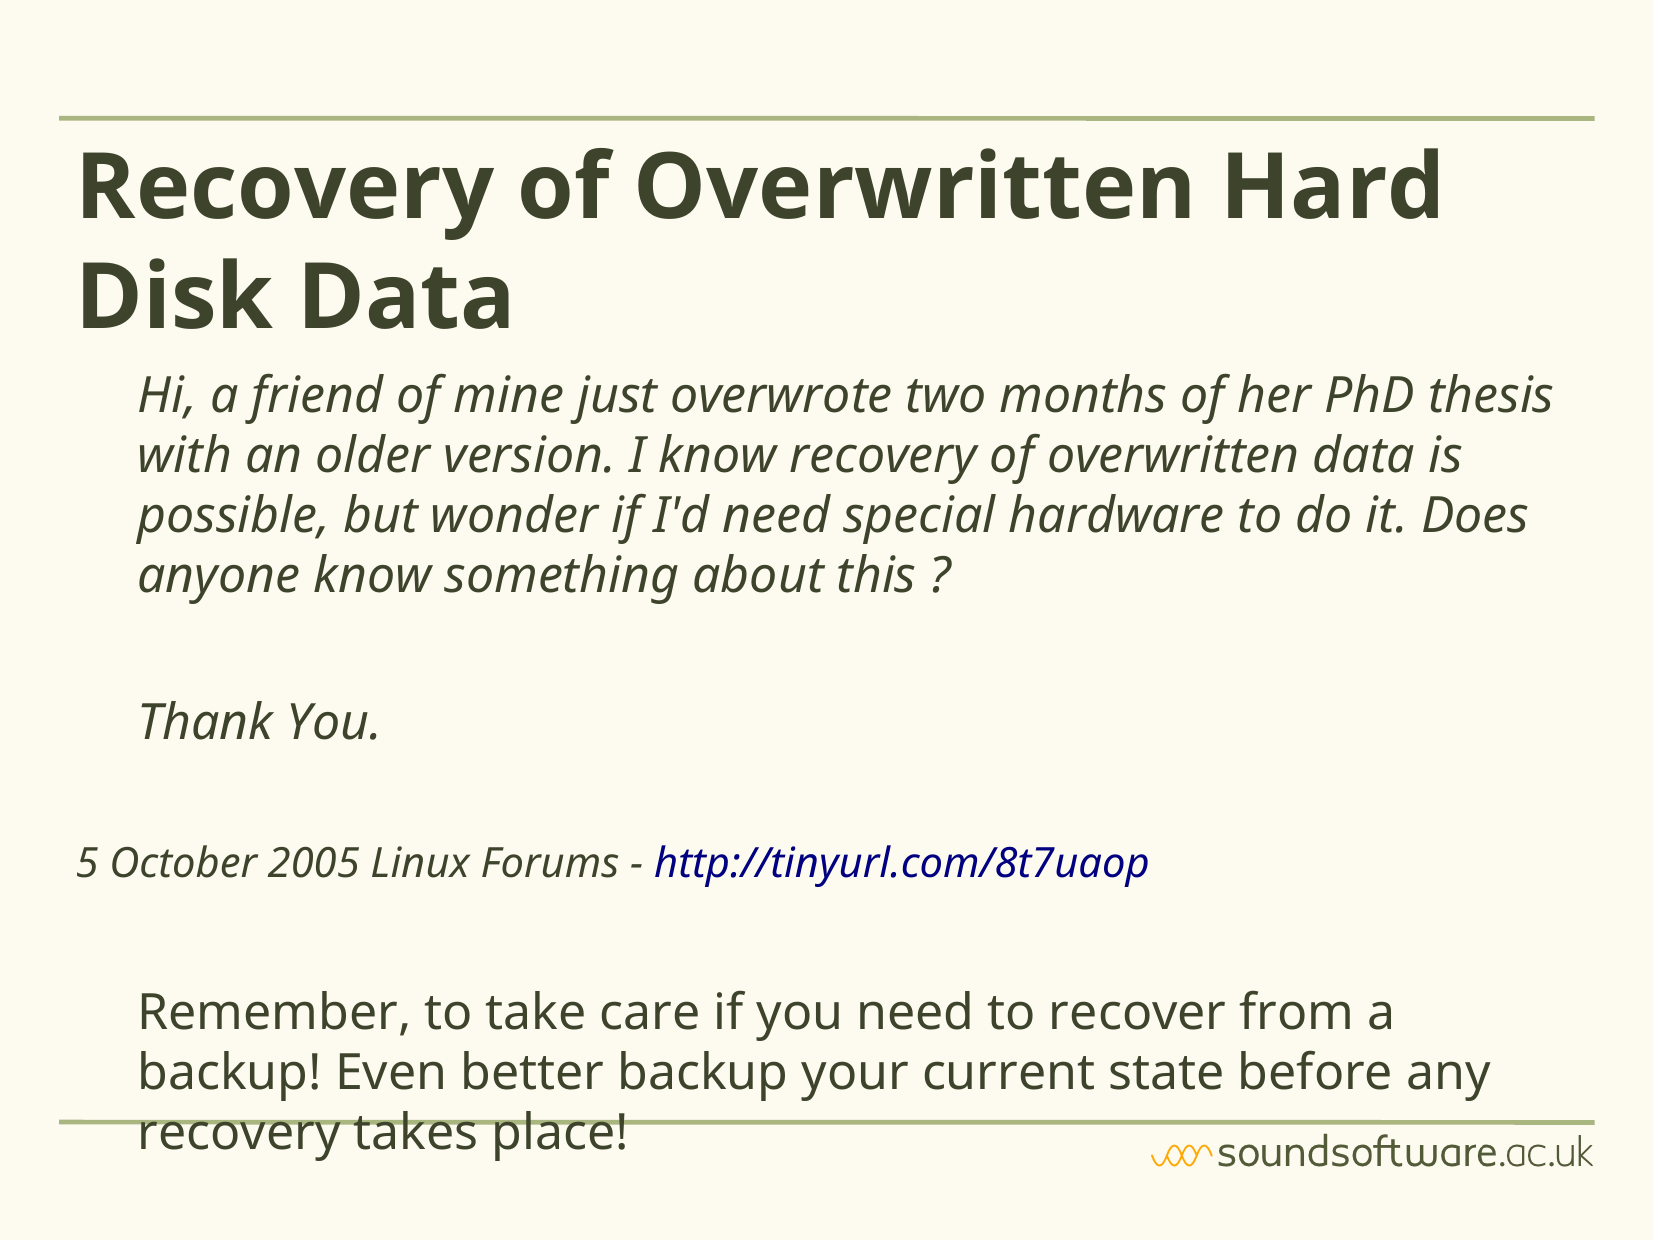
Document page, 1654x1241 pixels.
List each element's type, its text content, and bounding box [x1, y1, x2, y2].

list Hi, a friend of mine just overwrote two months of her PhD thesis with an older version. I know recovery of overwritten data is possible, but wonder if I'd need special hardware to do it. Does anyone know something about this ? Thank You. 5 October 2005 Linux Forums - http://tinyurl.com/8t7uaop Remember, to take care if you need to recover from a backup! Even better backup your current state before any recovery takes place! [59, 354, 1594, 1241]
title Recovery of Overwritten Hard Disk Data [59, 118, 1594, 354]
